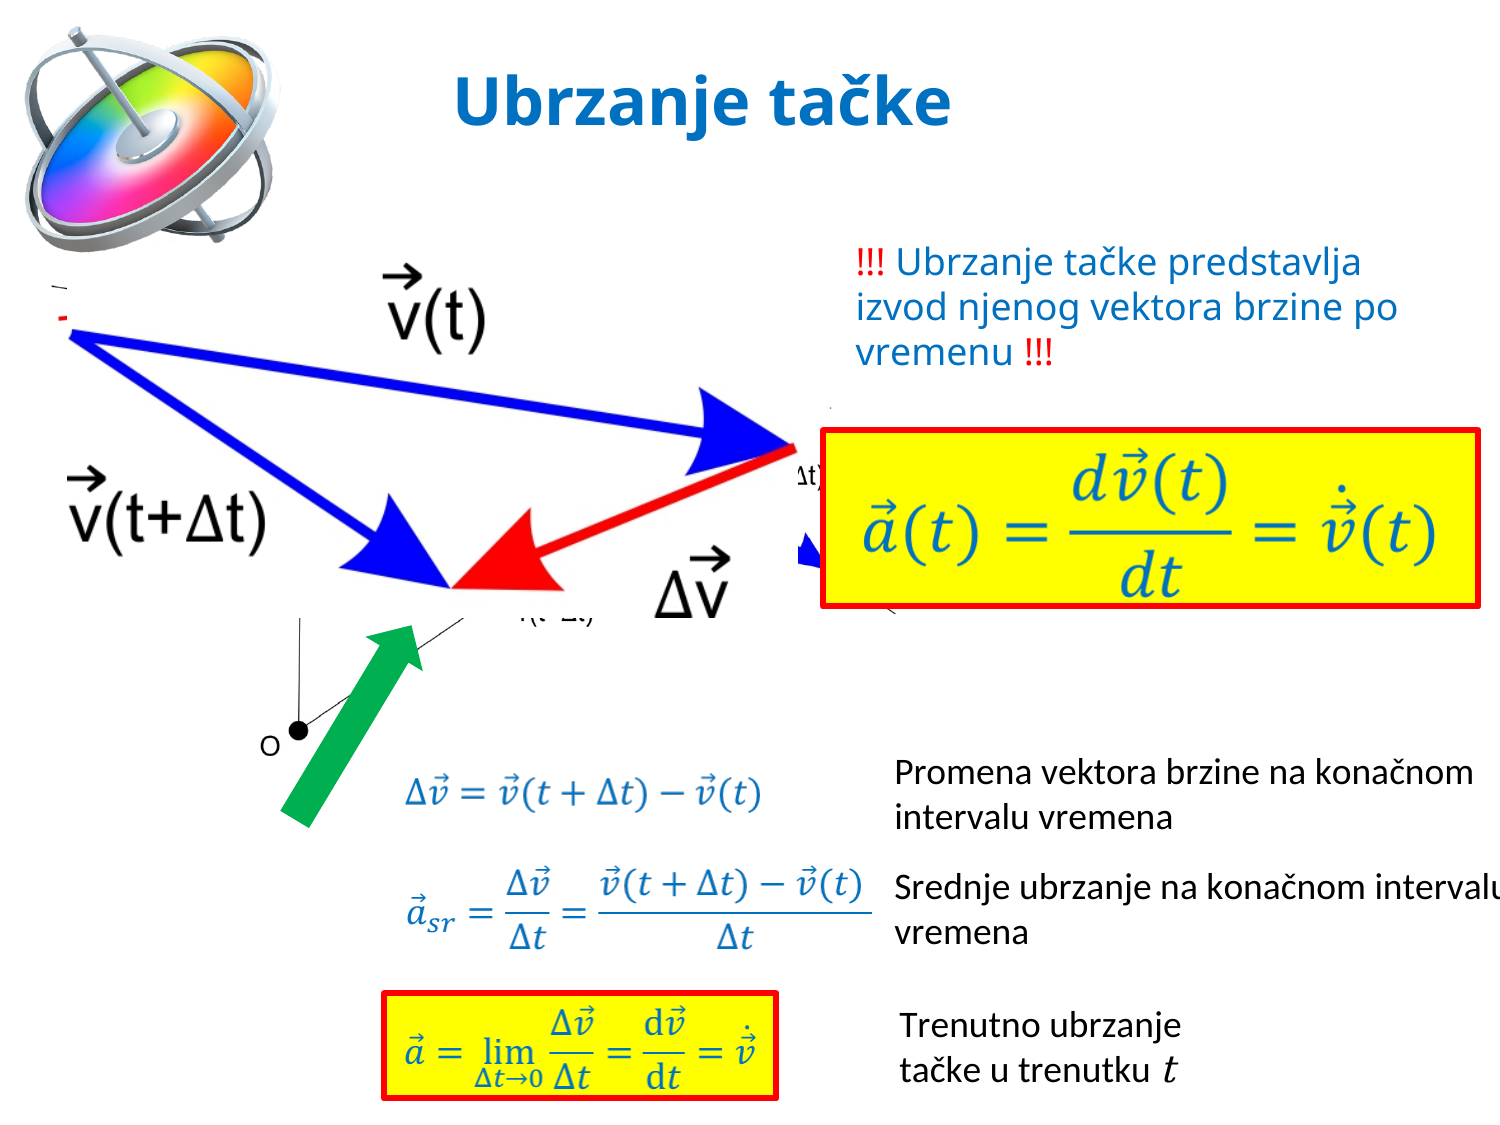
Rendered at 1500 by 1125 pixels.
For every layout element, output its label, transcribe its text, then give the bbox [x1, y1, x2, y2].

text_box !!! Ubrzanje tačke predstavlja izvod njenog vektora brzine po vremenu !!! [840, 230, 1476, 382]
picture [381, 990, 779, 1102]
picture [22, 24, 281, 255]
text_box Promena vektora brzine na konačnom intervalu vremena [879, 739, 1500, 845]
text_box Trenutno ubrzanje tačke u trenutku t [884, 992, 1287, 1099]
text_box Ubrzanje tačke [437, 51, 1375, 147]
text_box Srednje ubrzanje na konačnom intervalu vremena [879, 854, 1500, 961]
picture [384, 853, 894, 959]
text_box [280, 625, 423, 829]
picture [48, 262, 1481, 830]
